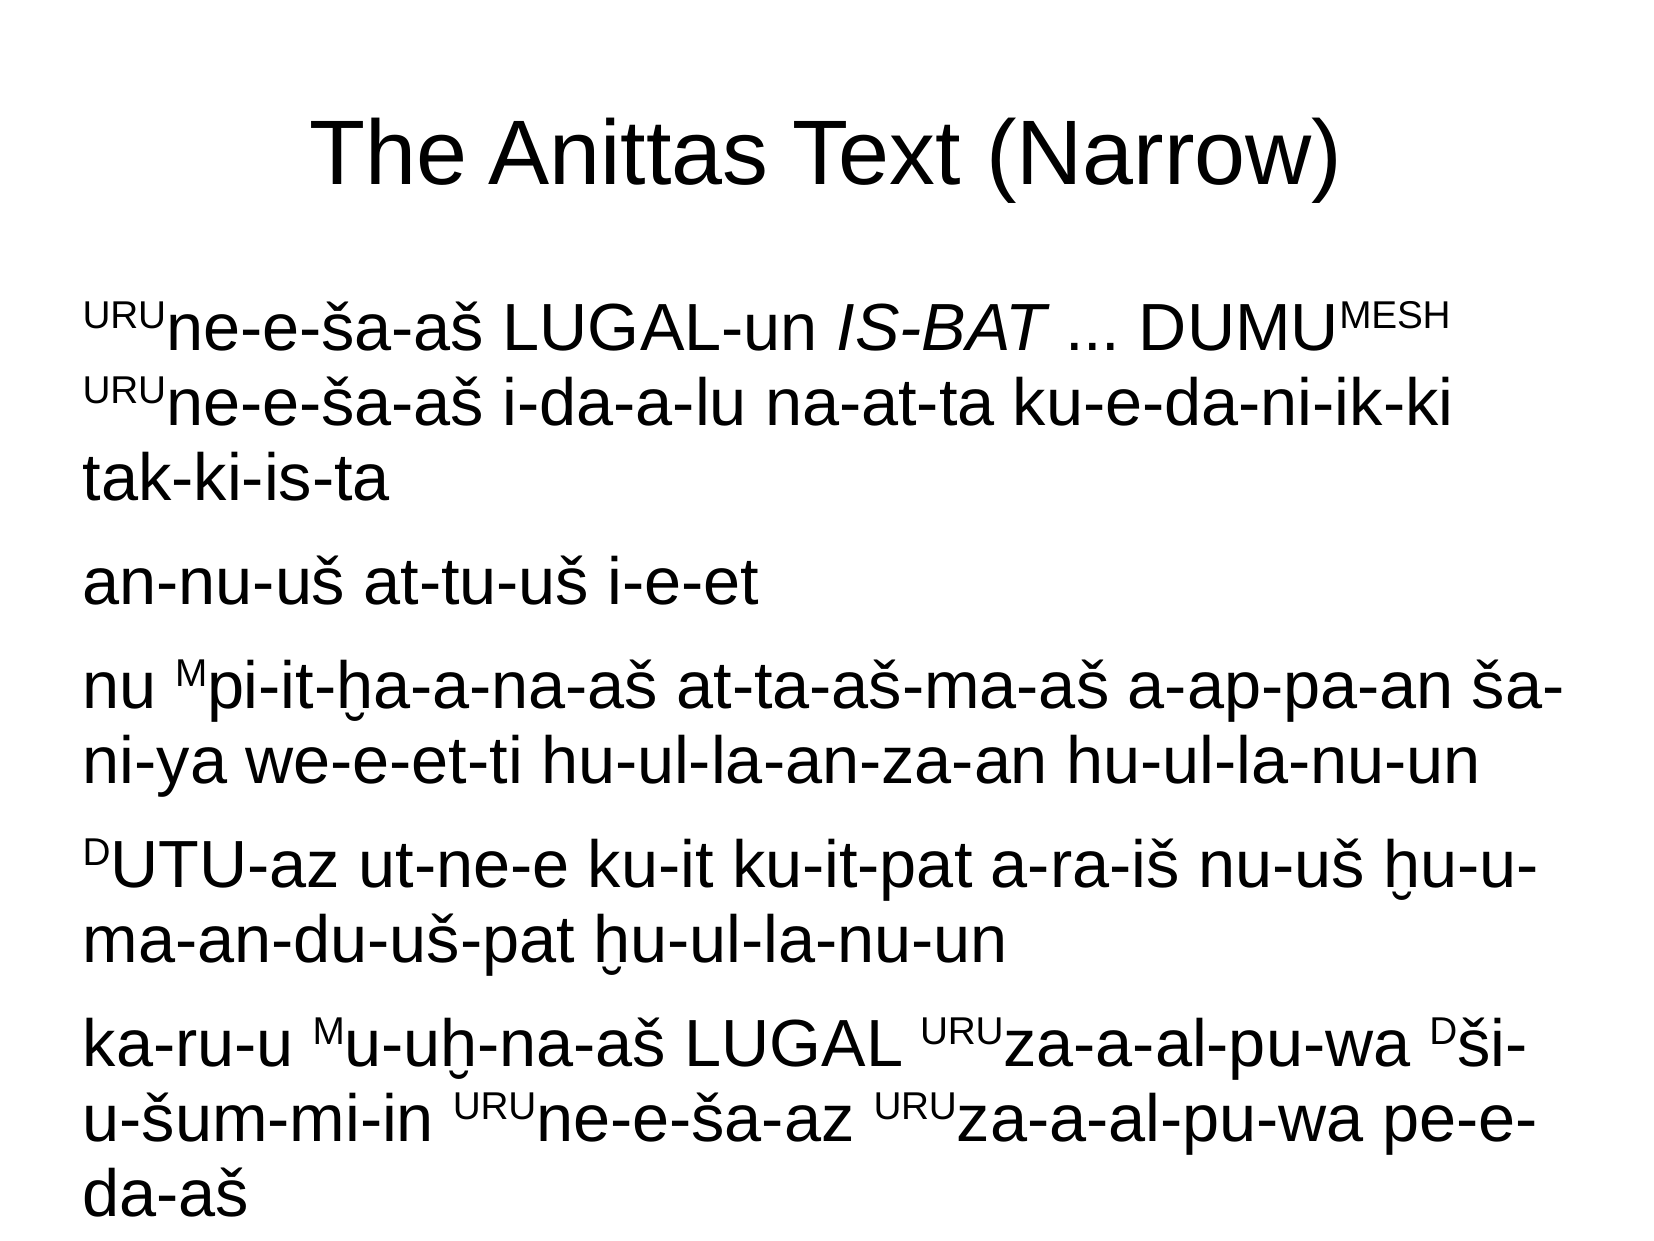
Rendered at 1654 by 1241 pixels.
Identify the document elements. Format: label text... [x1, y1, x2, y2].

title The Anittas Text (Narrow) [82, 49, 1571, 257]
list URUne-e-ša-aš LUGAL-un IS-BAT ... DUMUMESH URUne-e-ša-aš i-da-a-lu na-at-ta ku-e-da-ni-ik-ki tak-ki-is-ta an-nu-uš at-tu-uš i-e-et nu Mpi-it-ḫa-a-na-aš at-ta-aš-ma-aš a-ap-pa-an ša-ni-ya we-e-et-ti hu-ul-la-an-za-an hu-ul-la-nu-un DUTU-az ut-ne-e ku-it ku-it-pat a-ra-iš nu-uš ḫu-u-ma-an-du-uš-pat ḫu-ul-la-nu-un ka-ru-u Mu-uḫ-na-aš LUGAL URUza-a-al-pu-wa Dši-u-šum-mi-in URUne-e-ša-az URUza-a-al-pu-wa pe-e-da-aš [82, 290, 1571, 1231]
